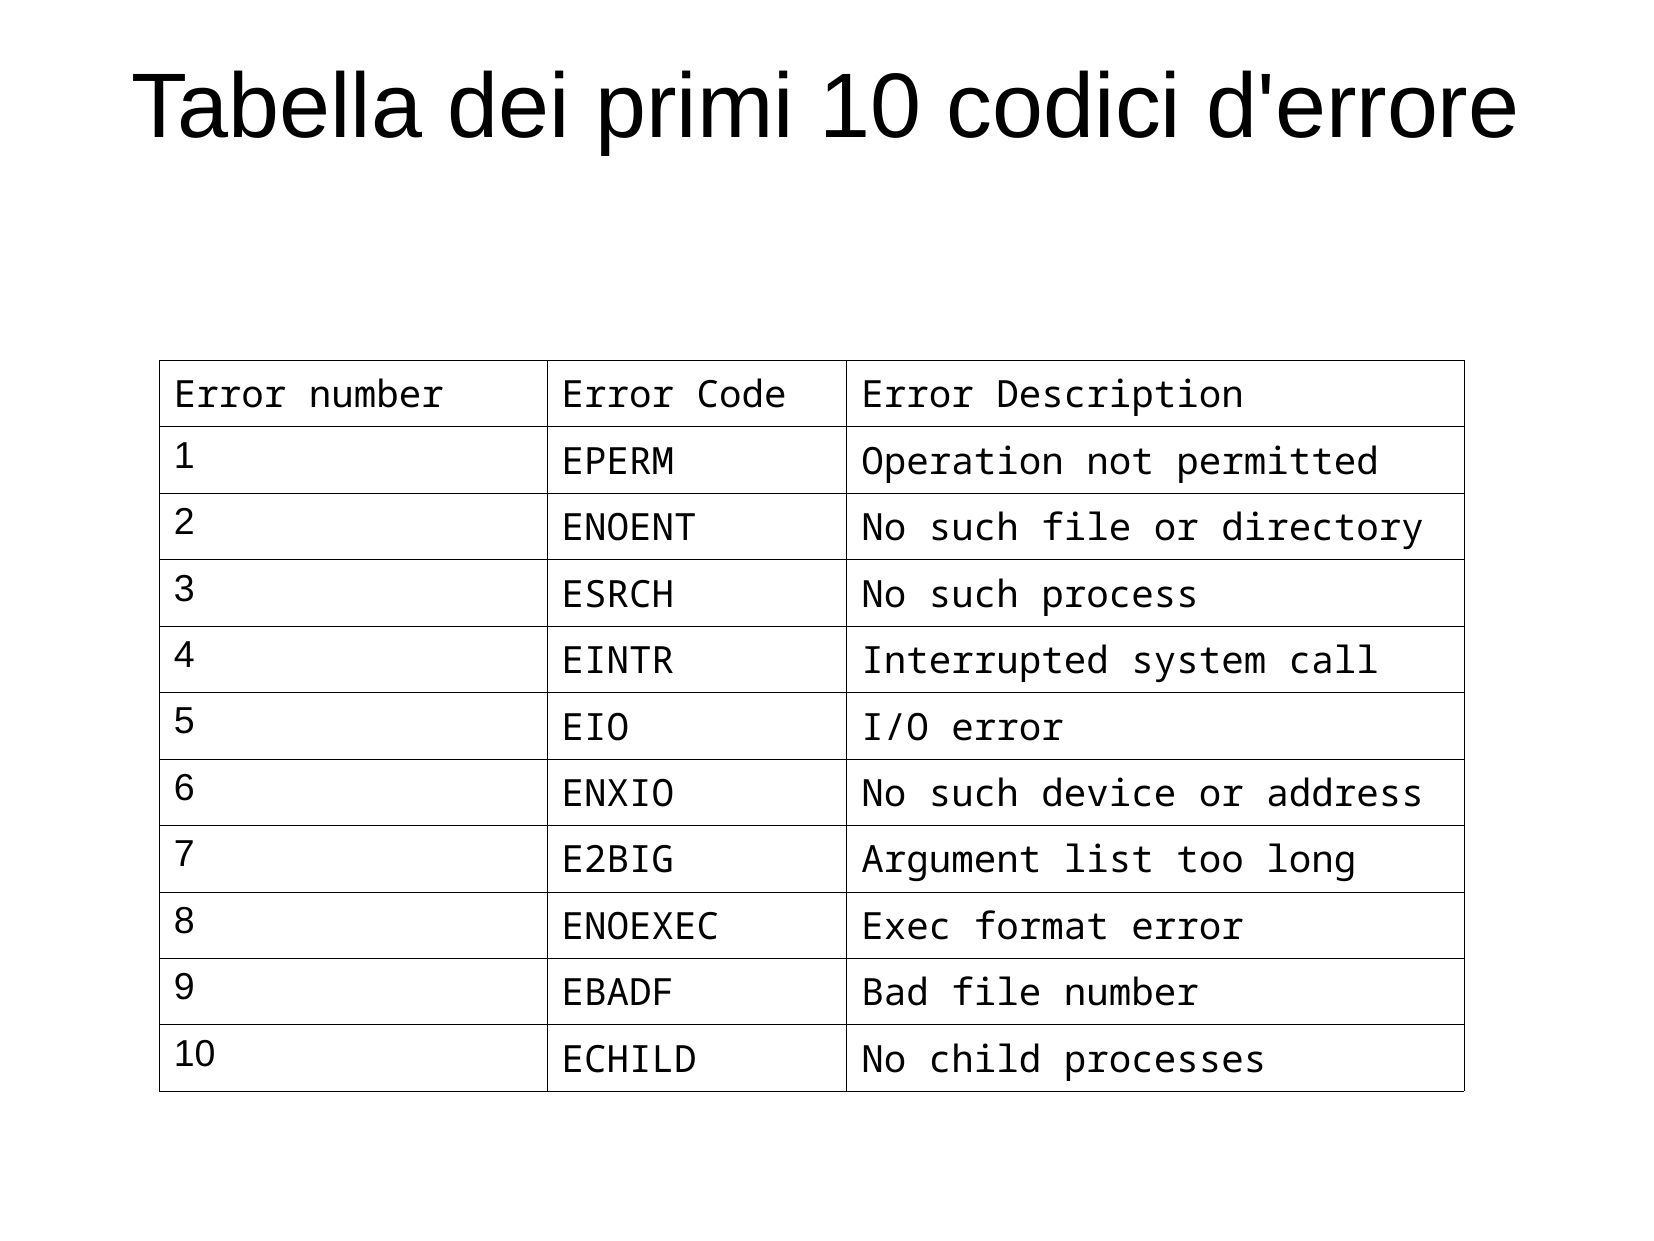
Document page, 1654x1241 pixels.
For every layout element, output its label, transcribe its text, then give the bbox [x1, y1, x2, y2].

table_header Error Description [847, 361, 1464, 426]
table_cell No child processes [847, 1025, 1464, 1091]
table_cell I/O error [847, 693, 1464, 759]
table_cell 10 [160, 1025, 547, 1091]
table_cell E2BIG [548, 826, 846, 892]
table_cell Operation not permitted [847, 427, 1464, 493]
table_header Error number [160, 361, 547, 426]
table_cell Exec format error [847, 893, 1464, 958]
table_cell ECHILD [548, 1025, 846, 1091]
title Tabella dei primi 10 codici d'errore [82, 2, 1571, 210]
table_cell 7 [160, 826, 547, 892]
table_cell 4 [160, 627, 547, 692]
table_cell Bad file number [847, 959, 1464, 1024]
table_cell No such process [847, 560, 1464, 626]
table_cell ENOEXEC [548, 893, 846, 958]
table_cell EBADF [548, 959, 846, 1024]
table_cell No such device or address [847, 760, 1464, 825]
table_cell ESRCH [548, 560, 846, 626]
table_cell 3 [160, 560, 547, 626]
table_cell 2 [160, 494, 547, 559]
table_cell 9 [160, 959, 547, 1024]
table_cell 5 [160, 693, 547, 759]
table_cell ENXIO [548, 760, 846, 825]
table_cell EPERM [548, 427, 846, 493]
table_cell 1 [160, 427, 547, 493]
table_cell EINTR [548, 627, 846, 692]
table_cell Argument list too long [847, 826, 1464, 892]
table_cell ENOENT [548, 494, 846, 559]
table_header Error Code [548, 361, 846, 426]
table_cell Interrupted system call [847, 627, 1464, 692]
table_cell EIO [548, 693, 846, 759]
table_cell No such file or directory [847, 494, 1464, 559]
table_cell 6 [160, 760, 547, 825]
table_cell 8 [160, 893, 547, 958]
